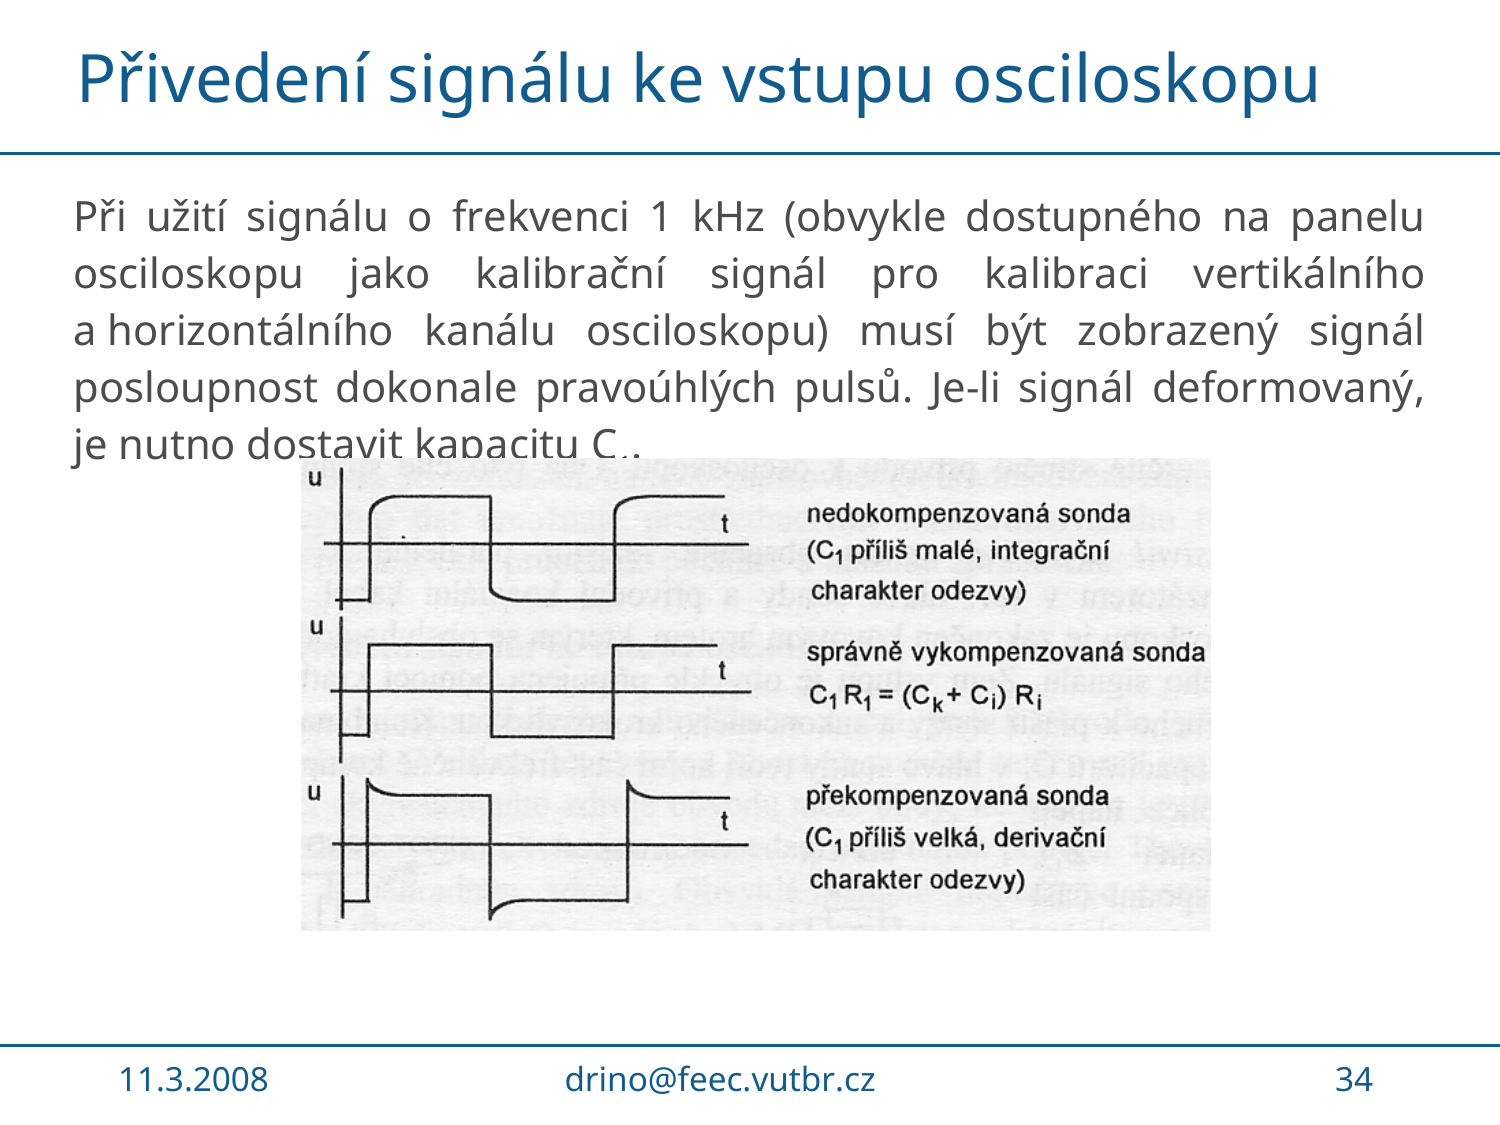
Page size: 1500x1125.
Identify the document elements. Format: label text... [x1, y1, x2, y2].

title Přivedení signálu ke vstupu osciloskopu [0, 0, 1500, 152]
text_box 11.3.2008 [103, 1049, 432, 1125]
text_box Při užití signálu o frekvenci 1 kHz (obvykle dostupného na panelu osciloskopu jako kalibrační signál pro kalibraci vertikálního a horizontálního kanálu osciloskopu) musí být zobrazený signál posloupnost dokonale pravoúhlých pulsů. Je-li signál deformovaný, je nutno dostavit kapacitu C1. [59, 178, 1442, 488]
picture [301, 458, 1211, 931]
text_box 11 [1075, 1049, 1388, 1125]
text_box drino@feec.vutbr.cz [454, 1049, 987, 1125]
